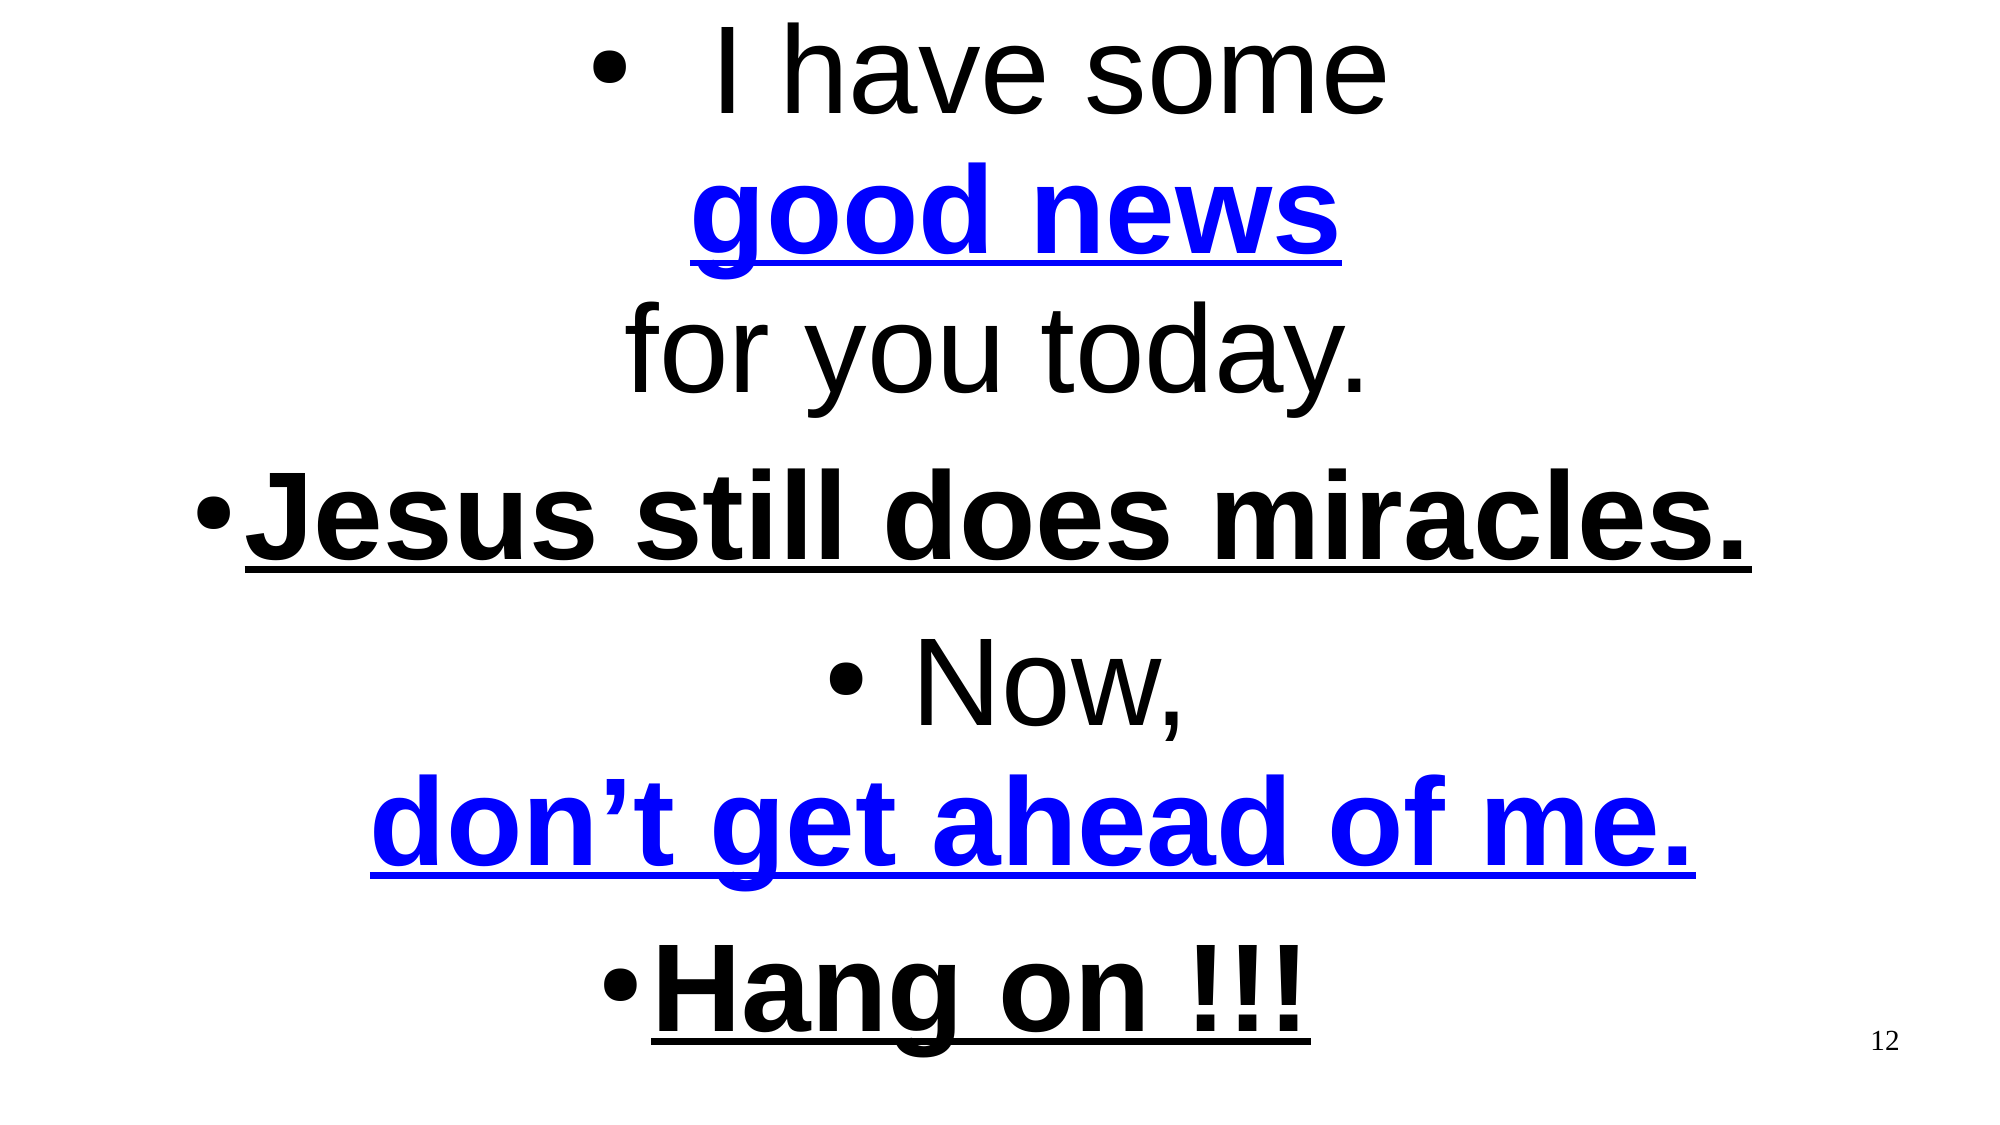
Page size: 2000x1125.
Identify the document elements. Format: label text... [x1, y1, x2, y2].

list I have some good news for you today. Jesus still does miracles. Now, don’t get ahead of me. Hang on !!! [0, 0, 1996, 1123]
